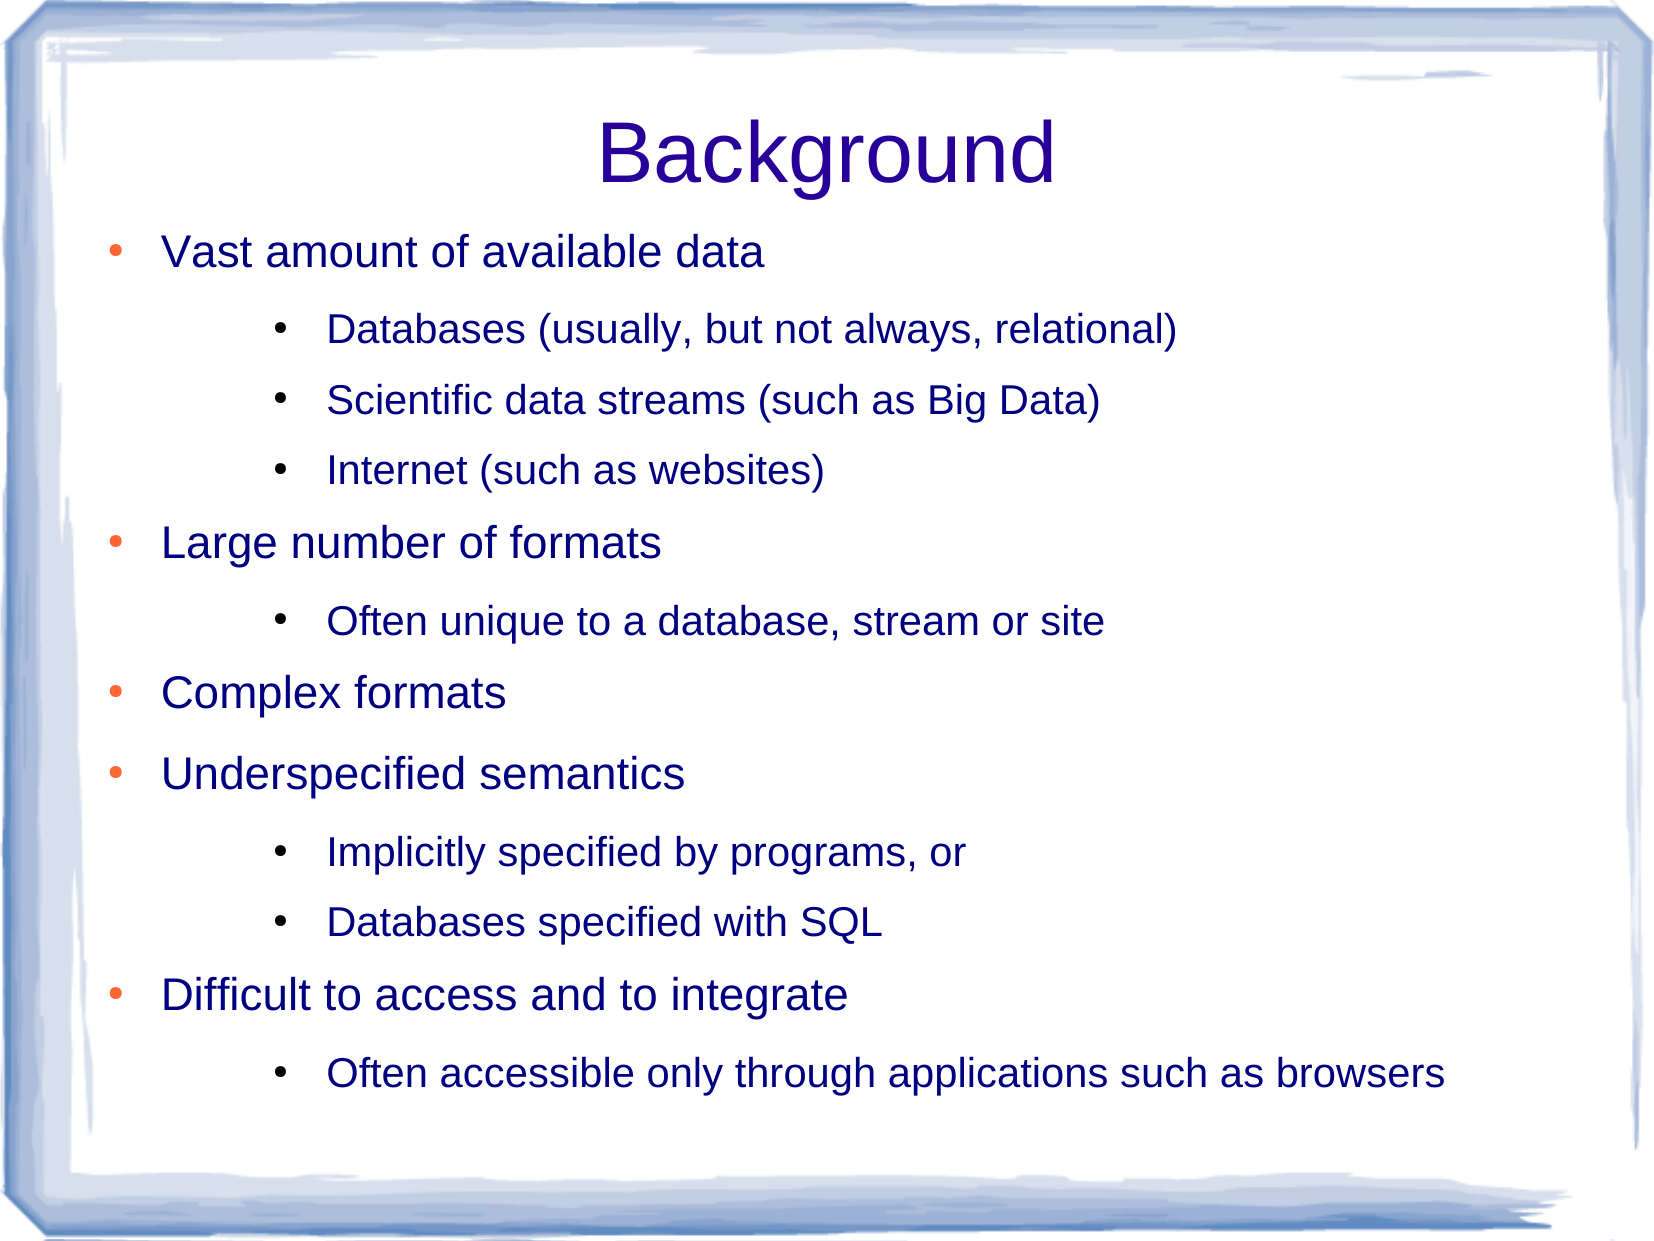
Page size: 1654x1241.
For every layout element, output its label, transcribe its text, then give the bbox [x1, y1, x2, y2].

title Background [82, 49, 1571, 257]
list Vast amount of available data Databases (usually, but not always, relational) Scientific data streams (such as Big Data) Internet (such as websites) Large number of formats Often unique to a database, stream or site Complex formats Underspecified semantics Implicitly specified by programs, or Databases specified with SQL Difficult to access and to integrate Often accessible only through applications such as browsers [90, 225, 1579, 1141]
picture [0, 0, 1654, 1241]
